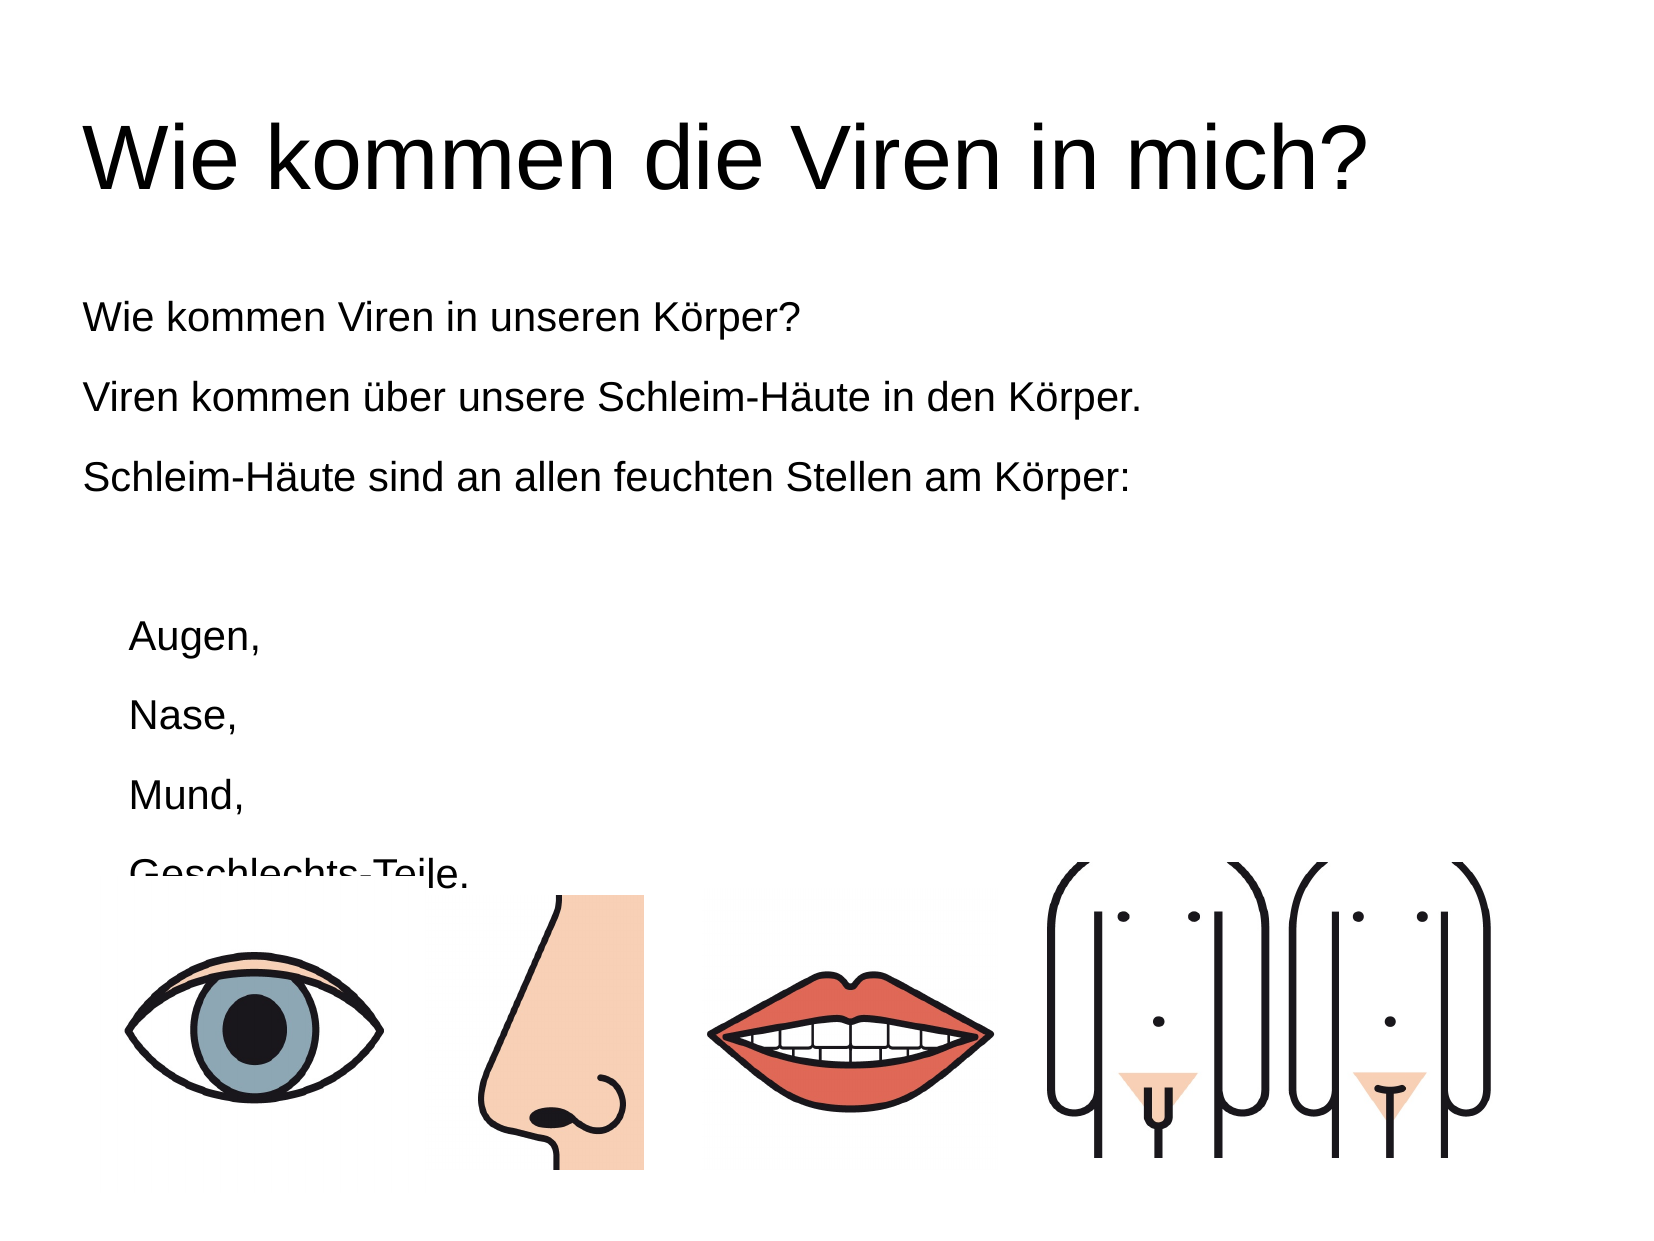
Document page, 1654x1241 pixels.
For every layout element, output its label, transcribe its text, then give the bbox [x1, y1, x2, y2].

picture [702, 862, 1571, 1170]
title Wie kommen die Viren in mich? [82, 49, 1571, 257]
list Wie kommen Viren in unseren Körper? Viren kommen über unsere Schleim-Häute in den Körper. Schleim-Häute sind an allen feuchten Stellen am Körper: Augen, Nase, Mund, Geschlechts-Teile. [82, 290, 1571, 1109]
picture [83, 876, 644, 1193]
